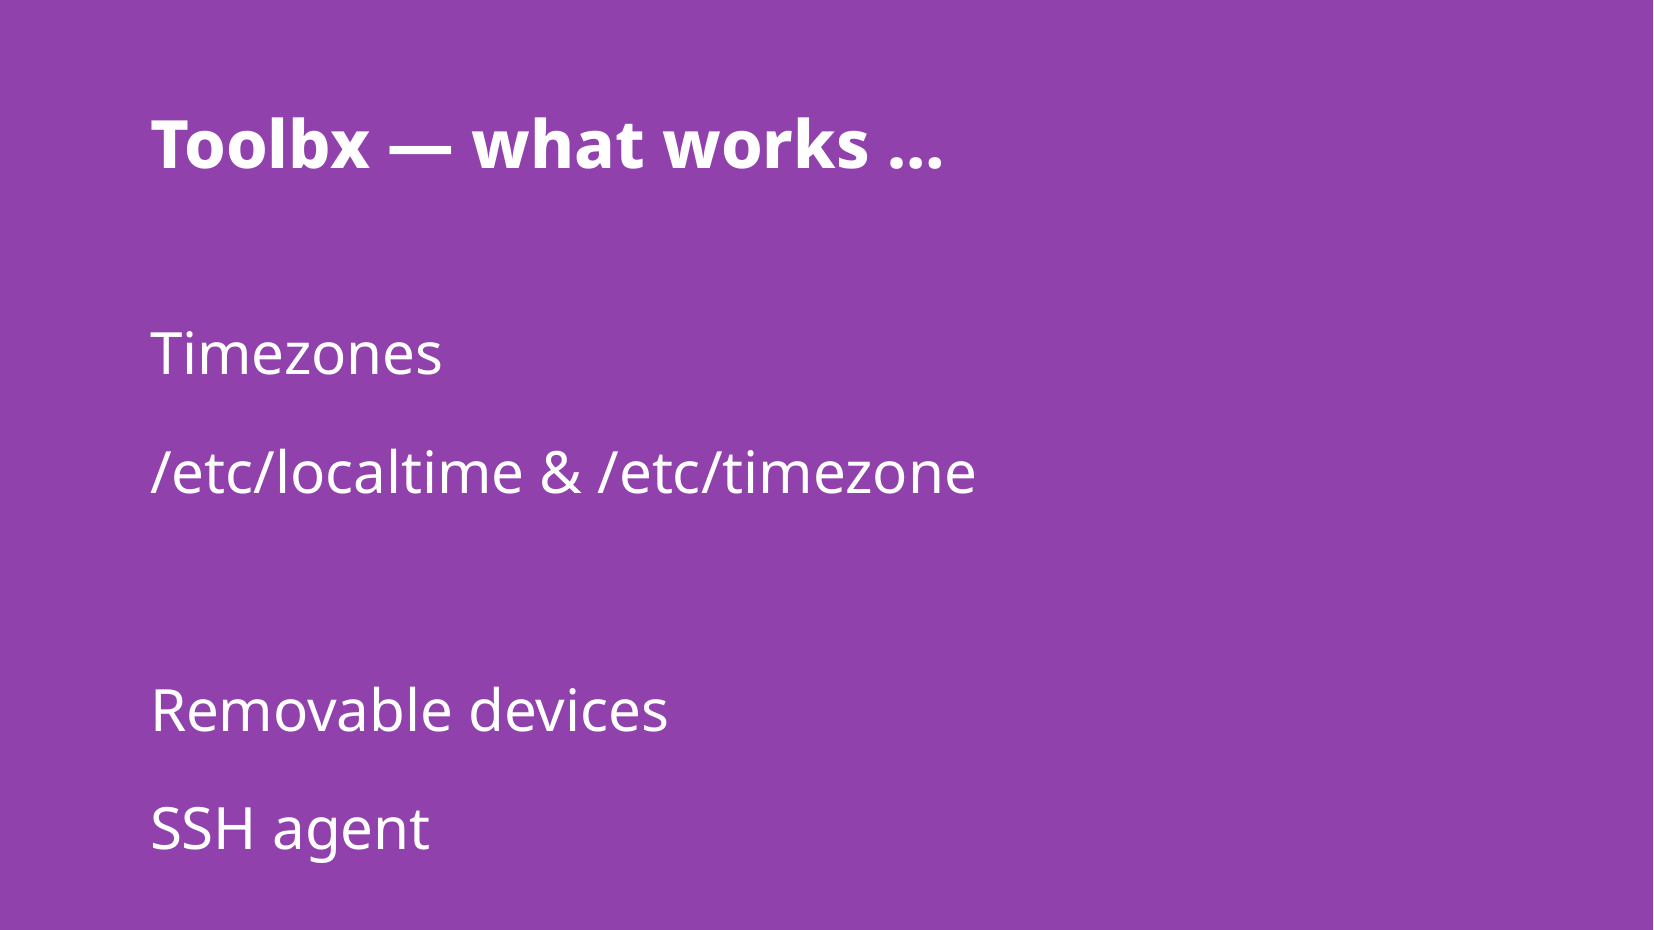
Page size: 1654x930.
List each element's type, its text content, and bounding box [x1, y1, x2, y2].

subtitle Timezones /etc/localtime & /etc/timezone Removable devices SSH agent [150, 272, 1501, 812]
title Toolbx — what works … [150, 107, 1501, 188]
